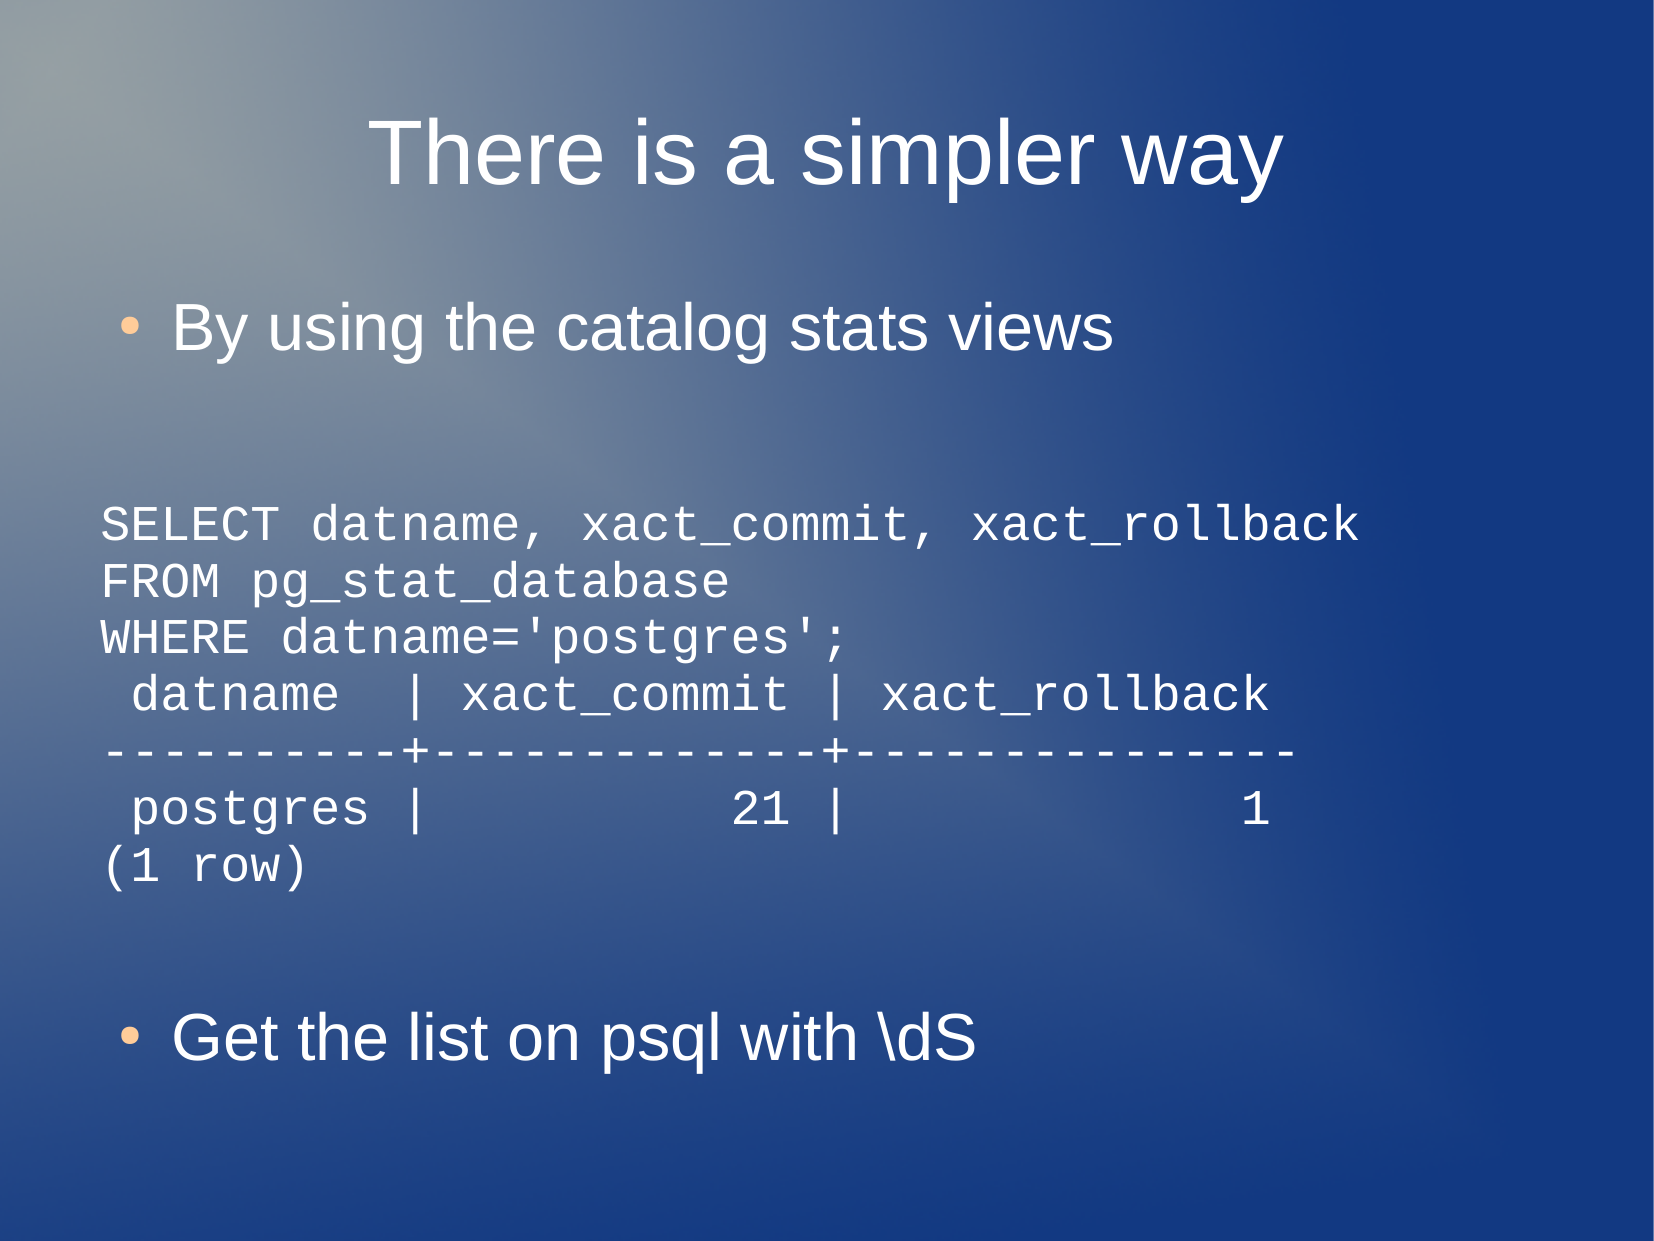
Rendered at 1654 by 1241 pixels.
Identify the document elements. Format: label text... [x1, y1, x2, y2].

list By using the catalog stats views SELECT datname, xact_commit, xact_rollback FROM pg_stat_database WHERE datname='postgres'; datname | xact_commit | xact_rollback ----------+-------------+--------------- postgres | 21 | 1 (1 row) Get the list on psql with \dS [82, 290, 1571, 1109]
picture [0, 0, 1654, 1241]
title There is a simpler way [82, 49, 1571, 257]
